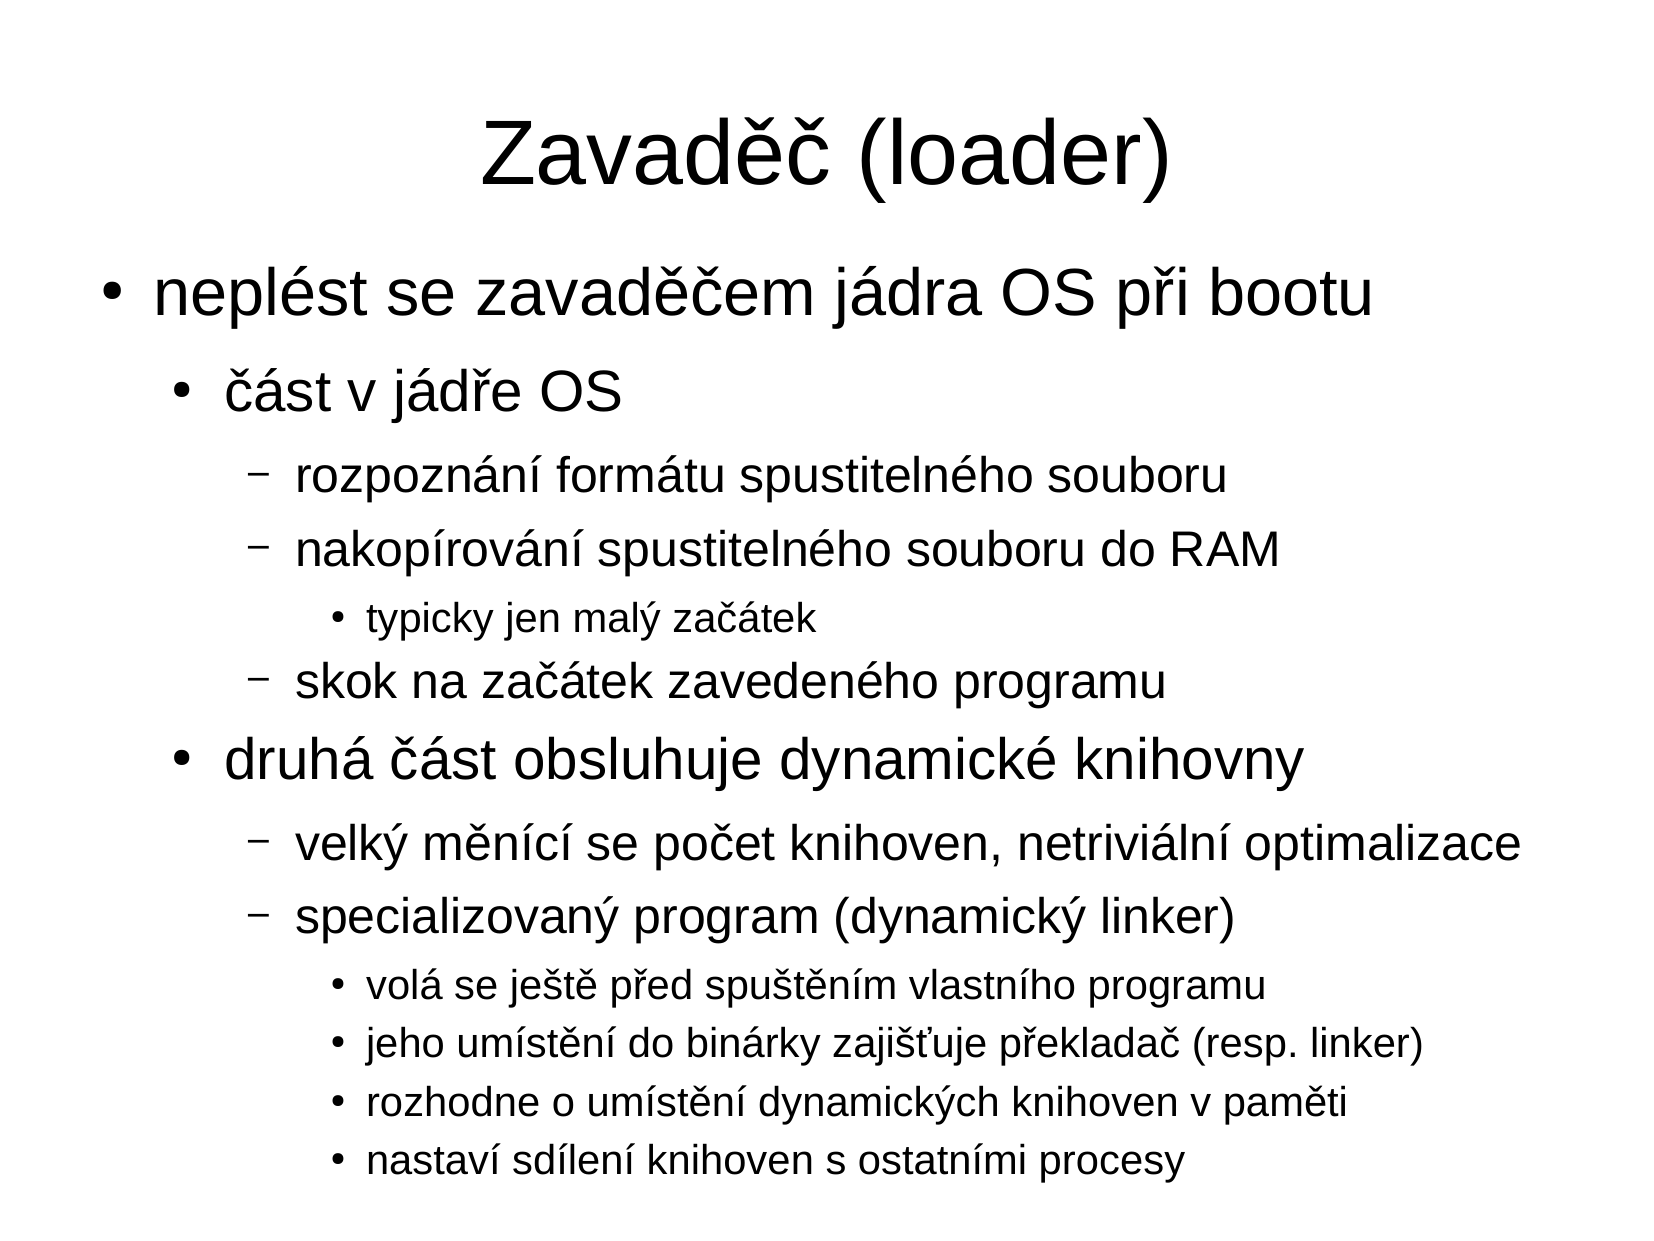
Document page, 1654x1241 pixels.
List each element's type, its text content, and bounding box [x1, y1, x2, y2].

title Zavaděč (loader) [82, 56, 1571, 250]
list neplést se zavaděčem jádra OS při bootu část v jádře OS rozpoznání formátu spustitelného souboru nakopírování spustitelného souboru do RAM typicky jen malý začátek skok na začátek zavedeného programu druhá část obsluhuje dynamické knihovny velký měnící se počet knihoven, netriviální optimalizace specializovaný program (dynamický linker) volá se ještě před spuštěním vlastního programu jeho umístění do binárky zajišťuje překladač (resp. linker) rozhodne o umístění dynamických knihoven v paměti nastaví sdílení knihoven s ostatními procesy [82, 254, 1571, 1184]
